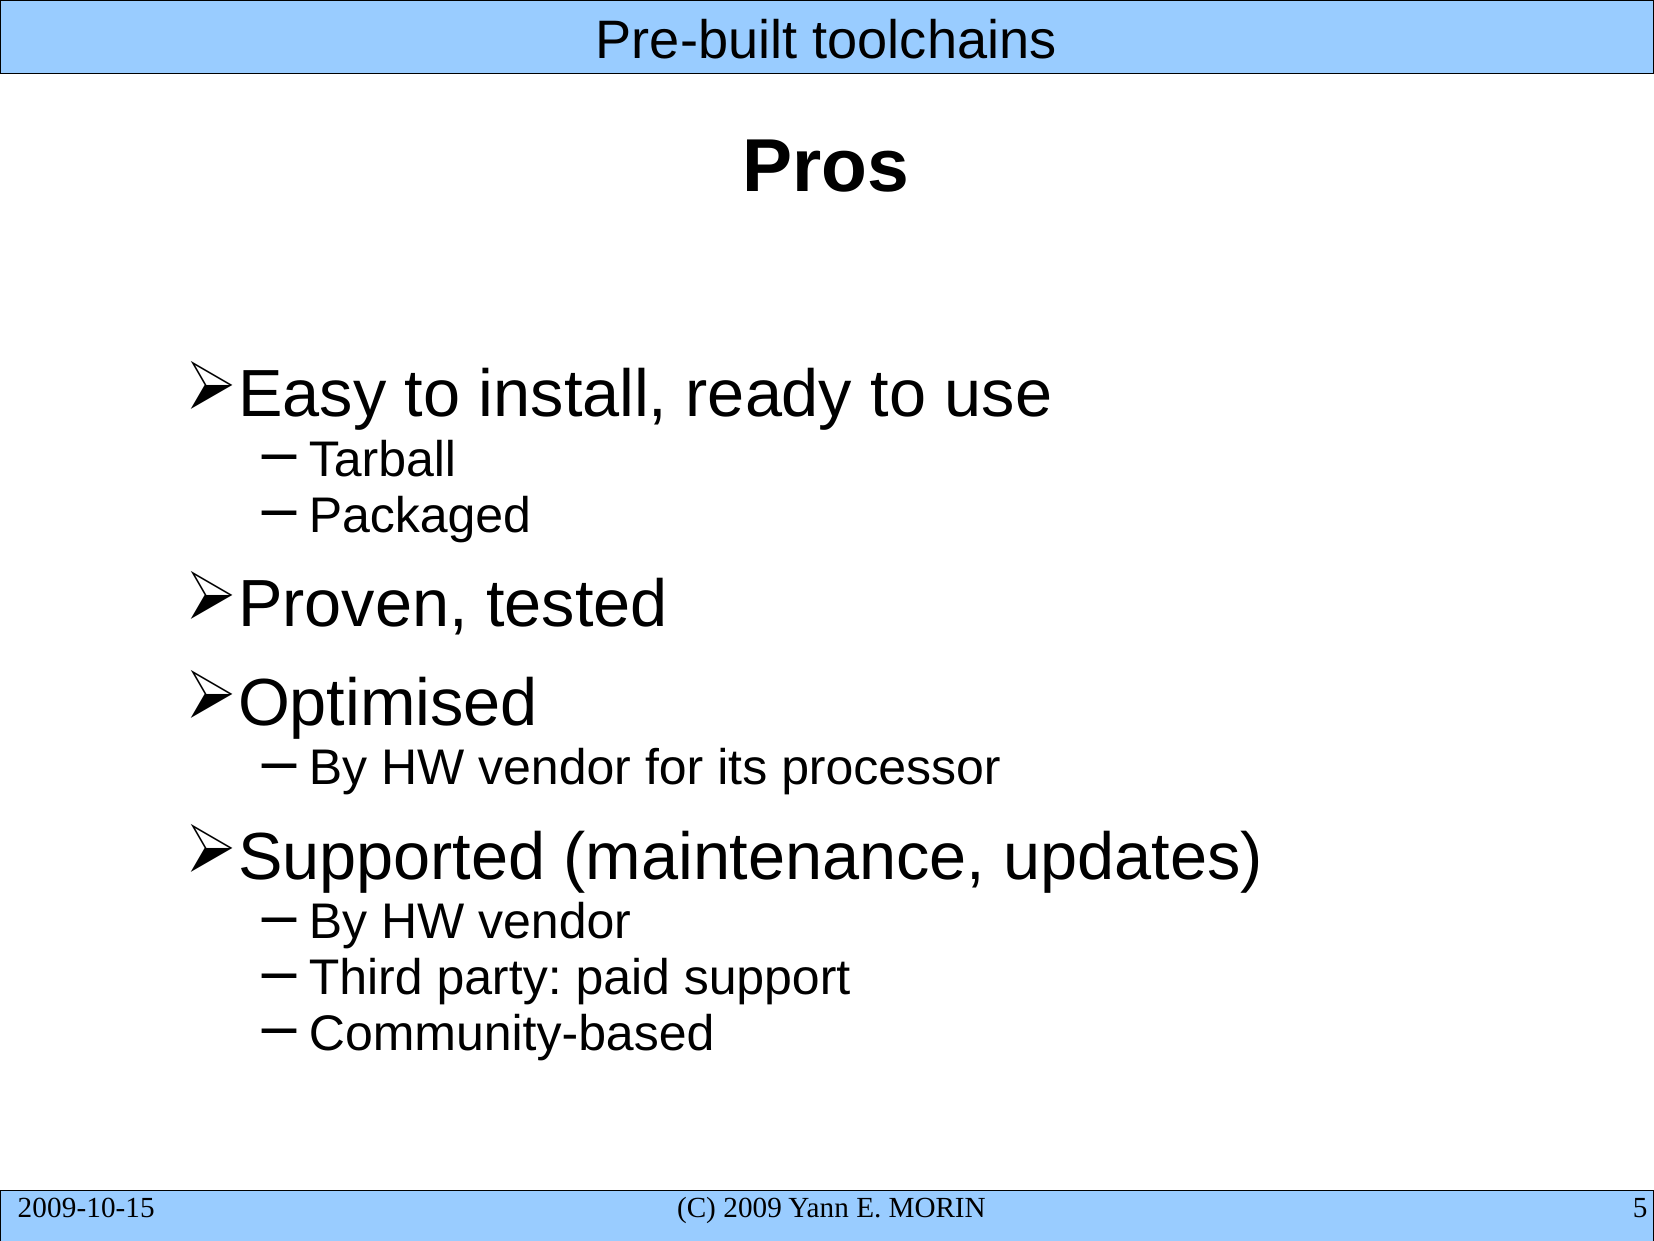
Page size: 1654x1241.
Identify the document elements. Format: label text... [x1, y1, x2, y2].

title Pre-built toolchains [82, 0, 1571, 79]
list Easy to install, ready to use Tarball Packaged Proven, tested Optimised By HW vendor for its processor Supported (maintenance, updates) By HW vendor Third party: paid support Community-based [167, 265, 1467, 1152]
list Pros [167, 123, 1467, 222]
